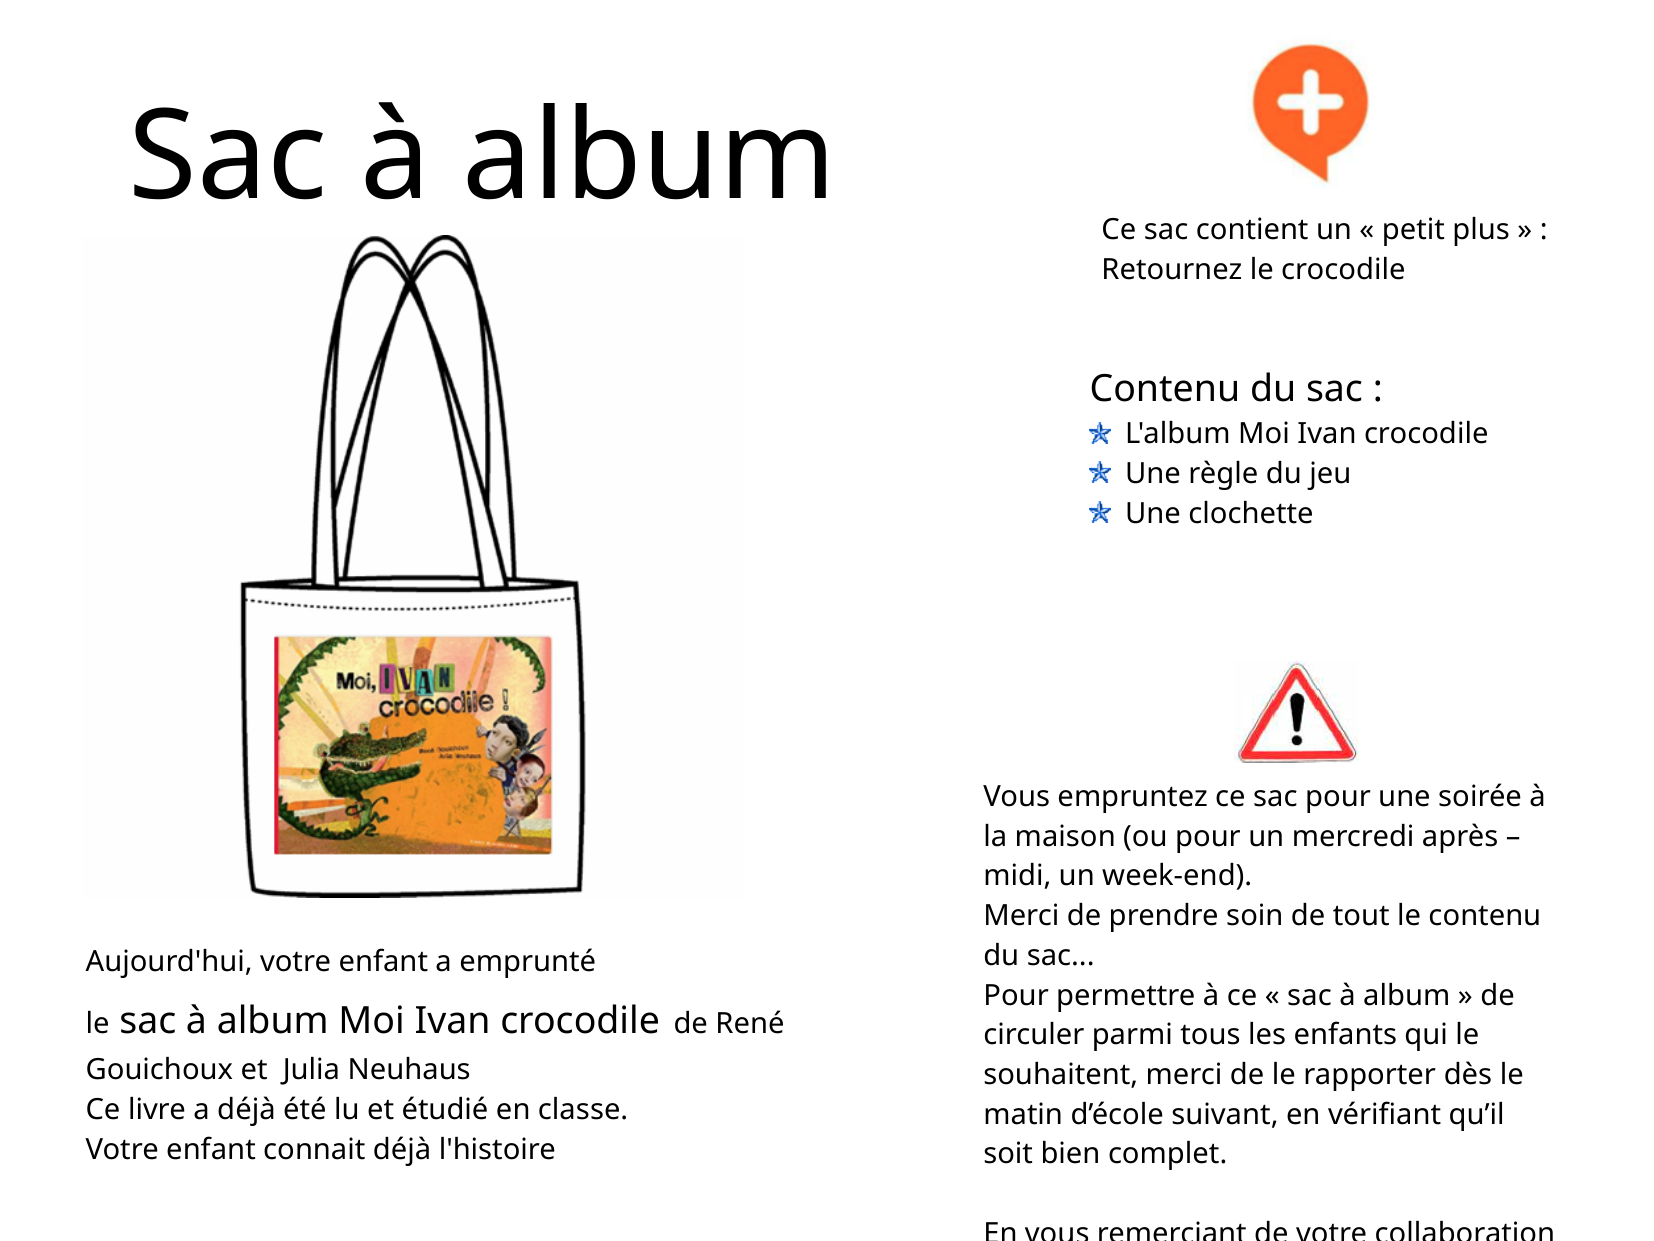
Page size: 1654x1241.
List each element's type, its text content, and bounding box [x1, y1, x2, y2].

text_box Contenu du sac : L'album Moi Ivan crocodile Une règle du jeu Une clochette [1074, 354, 1607, 762]
text_box Sac à album [106, 35, 898, 379]
picture [82, 235, 745, 898]
picture [1228, 35, 1383, 189]
text_box Ce sac contient un « petit plus » : Retournez le crocodile [1086, 200, 1571, 354]
picture [1228, 649, 1364, 772]
text_box Aujourd'hui, votre enfant a emprunté le sac à album Moi Ivan crocodile de René Gouichoux et Julia Neuhaus Ce livre a déjà été lu et étudié en classe. Votre enfant connait déjà l'histoire [70, 933, 804, 1228]
text_box Vous empruntez ce sac pour une soirée à la maison (ou pour un mercredi après – midi, un week-end). Merci de prendre soin de tout le contenu du sac... Pour permettre à ce « sac à album » de circuler parmi tous les enfants qui le souhaitent, merci de le rapporter dès le matin d’école suivant, en vérifiant qu’il soit bien complet. En vous remerciant de votre collaboration [968, 767, 1571, 1143]
